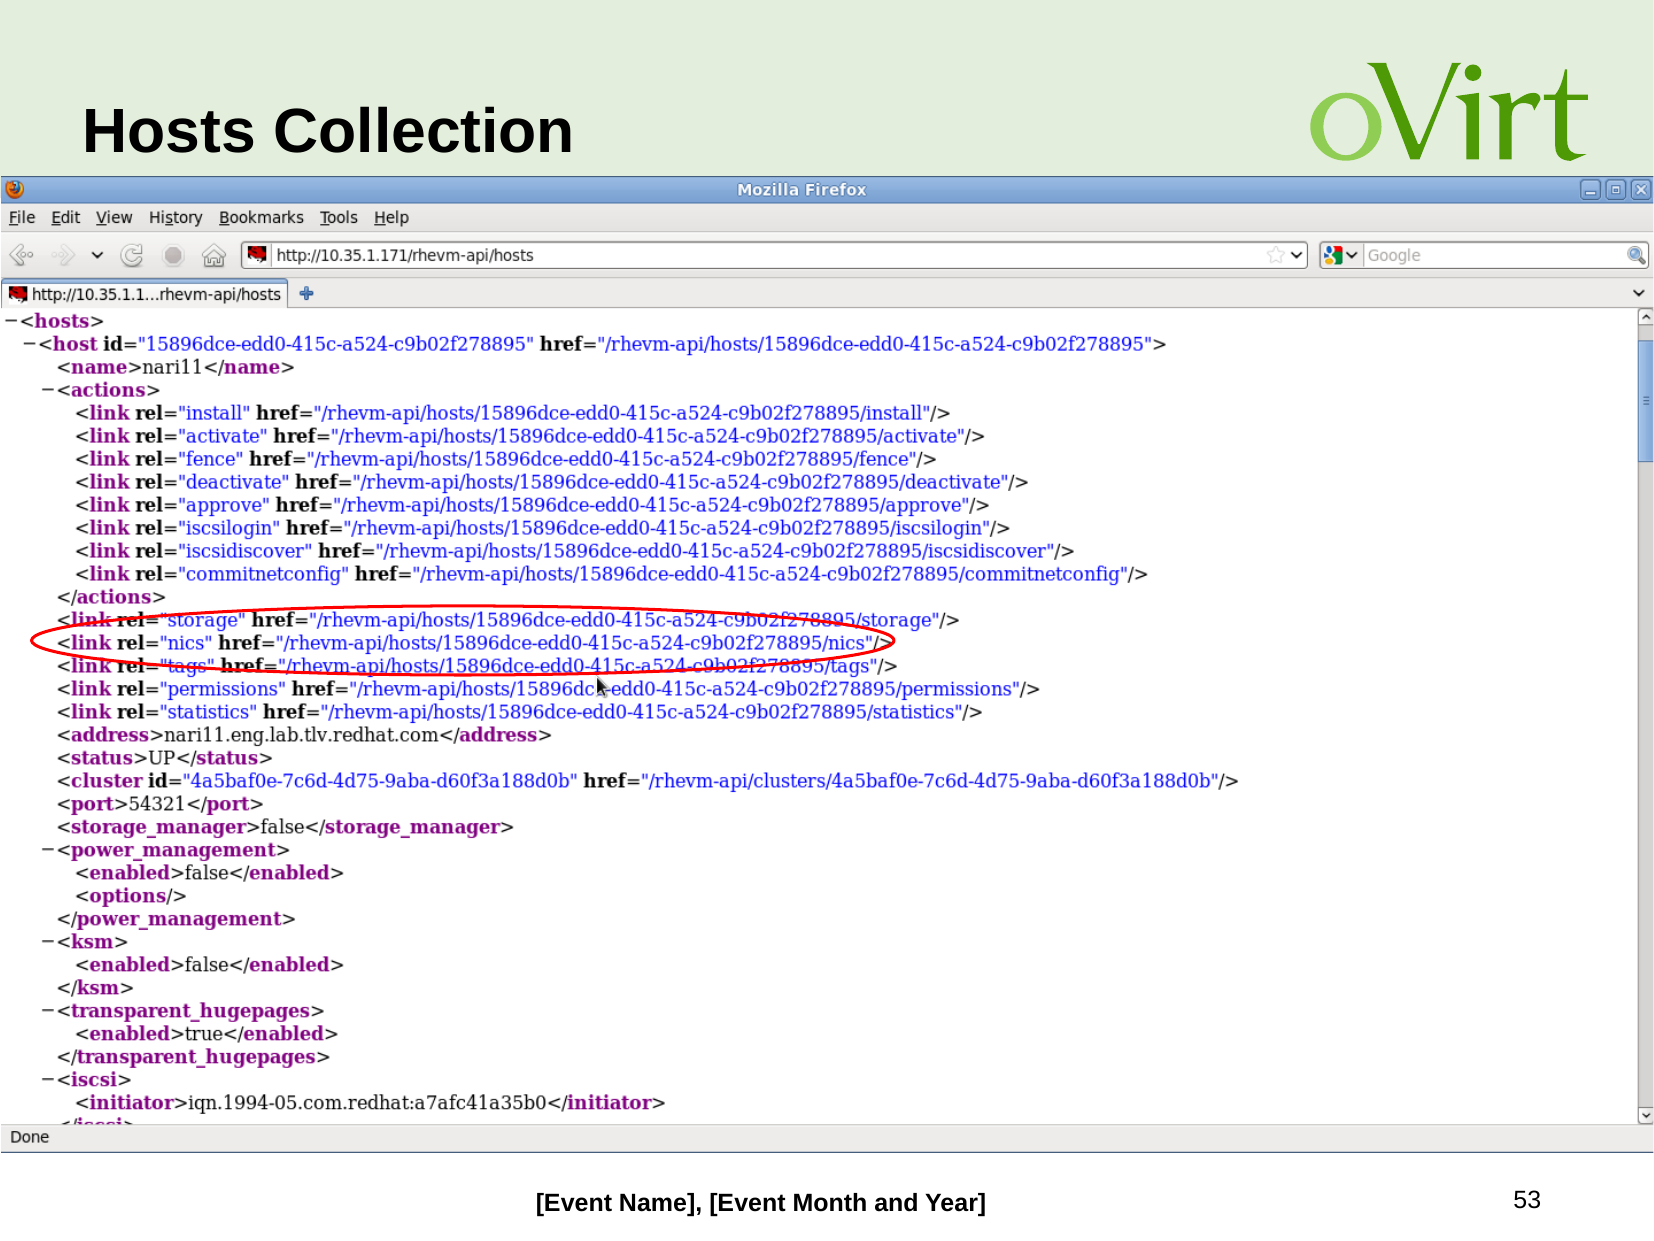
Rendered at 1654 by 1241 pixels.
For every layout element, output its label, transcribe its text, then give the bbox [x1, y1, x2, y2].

picture [1, 176, 1654, 1153]
title Hosts Collection [82, 37, 1571, 176]
